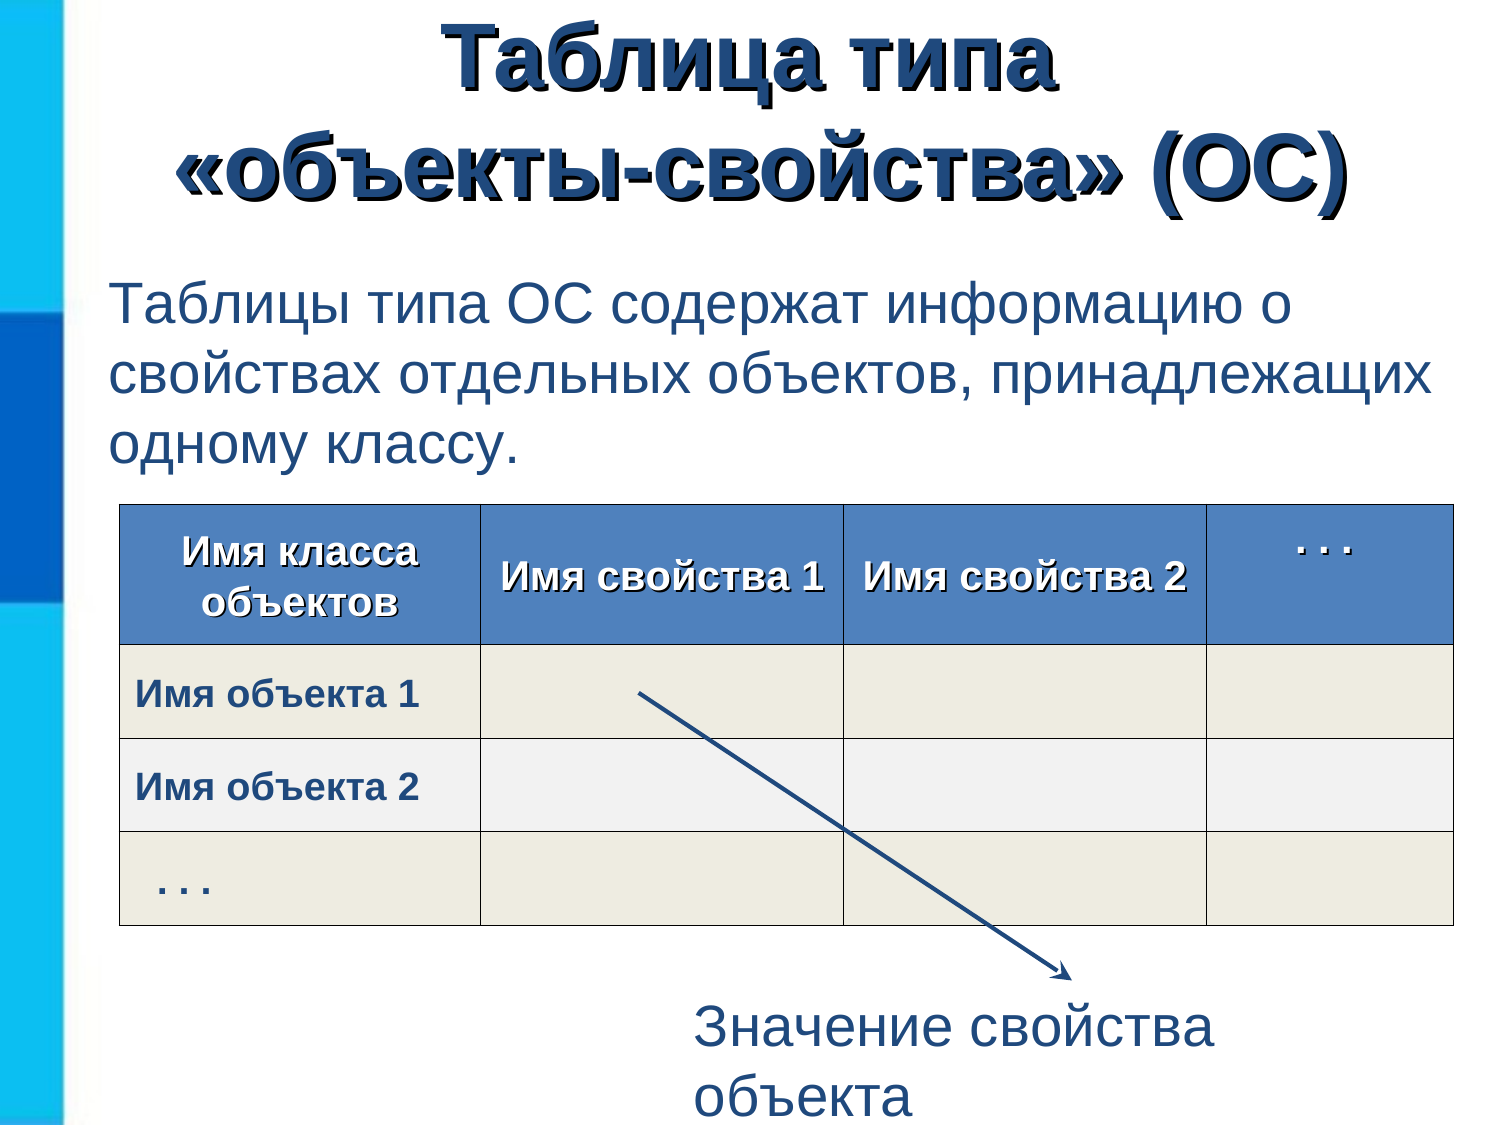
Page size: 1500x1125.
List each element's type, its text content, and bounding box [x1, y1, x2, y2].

text_box Значение свойства объекта [679, 980, 1465, 1125]
table_cell [481, 832, 843, 925]
picture [0, 0, 1500, 1125]
table_header Имя класса объектов [120, 505, 480, 644]
table_cell [481, 645, 843, 738]
table_cell [1207, 832, 1453, 925]
table_cell . . . [120, 832, 480, 925]
table_cell [854, 832, 1206, 925]
table_cell Имя объекта 1 [120, 645, 480, 738]
table_cell [714, 739, 843, 825]
table_header . . . [1207, 505, 1453, 644]
table_cell Имя объекта 2 [120, 739, 480, 831]
table_header Имя свойства 2 [844, 505, 1206, 644]
title Таблица типа «объекты-свойства» (ОС) [128, 11, 1393, 200]
table_cell [1207, 739, 1453, 831]
table_cell [481, 739, 841, 831]
table_cell [844, 833, 983, 925]
table_cell [844, 645, 1206, 738]
text_box Таблицы типа ОС содержат информацию о свойствах отдельных объектов, принадлежащих одному классу. [93, 257, 1454, 484]
table_cell [844, 739, 1206, 831]
table_cell [1207, 645, 1453, 738]
table_header Имя свойства 1 [481, 505, 843, 644]
